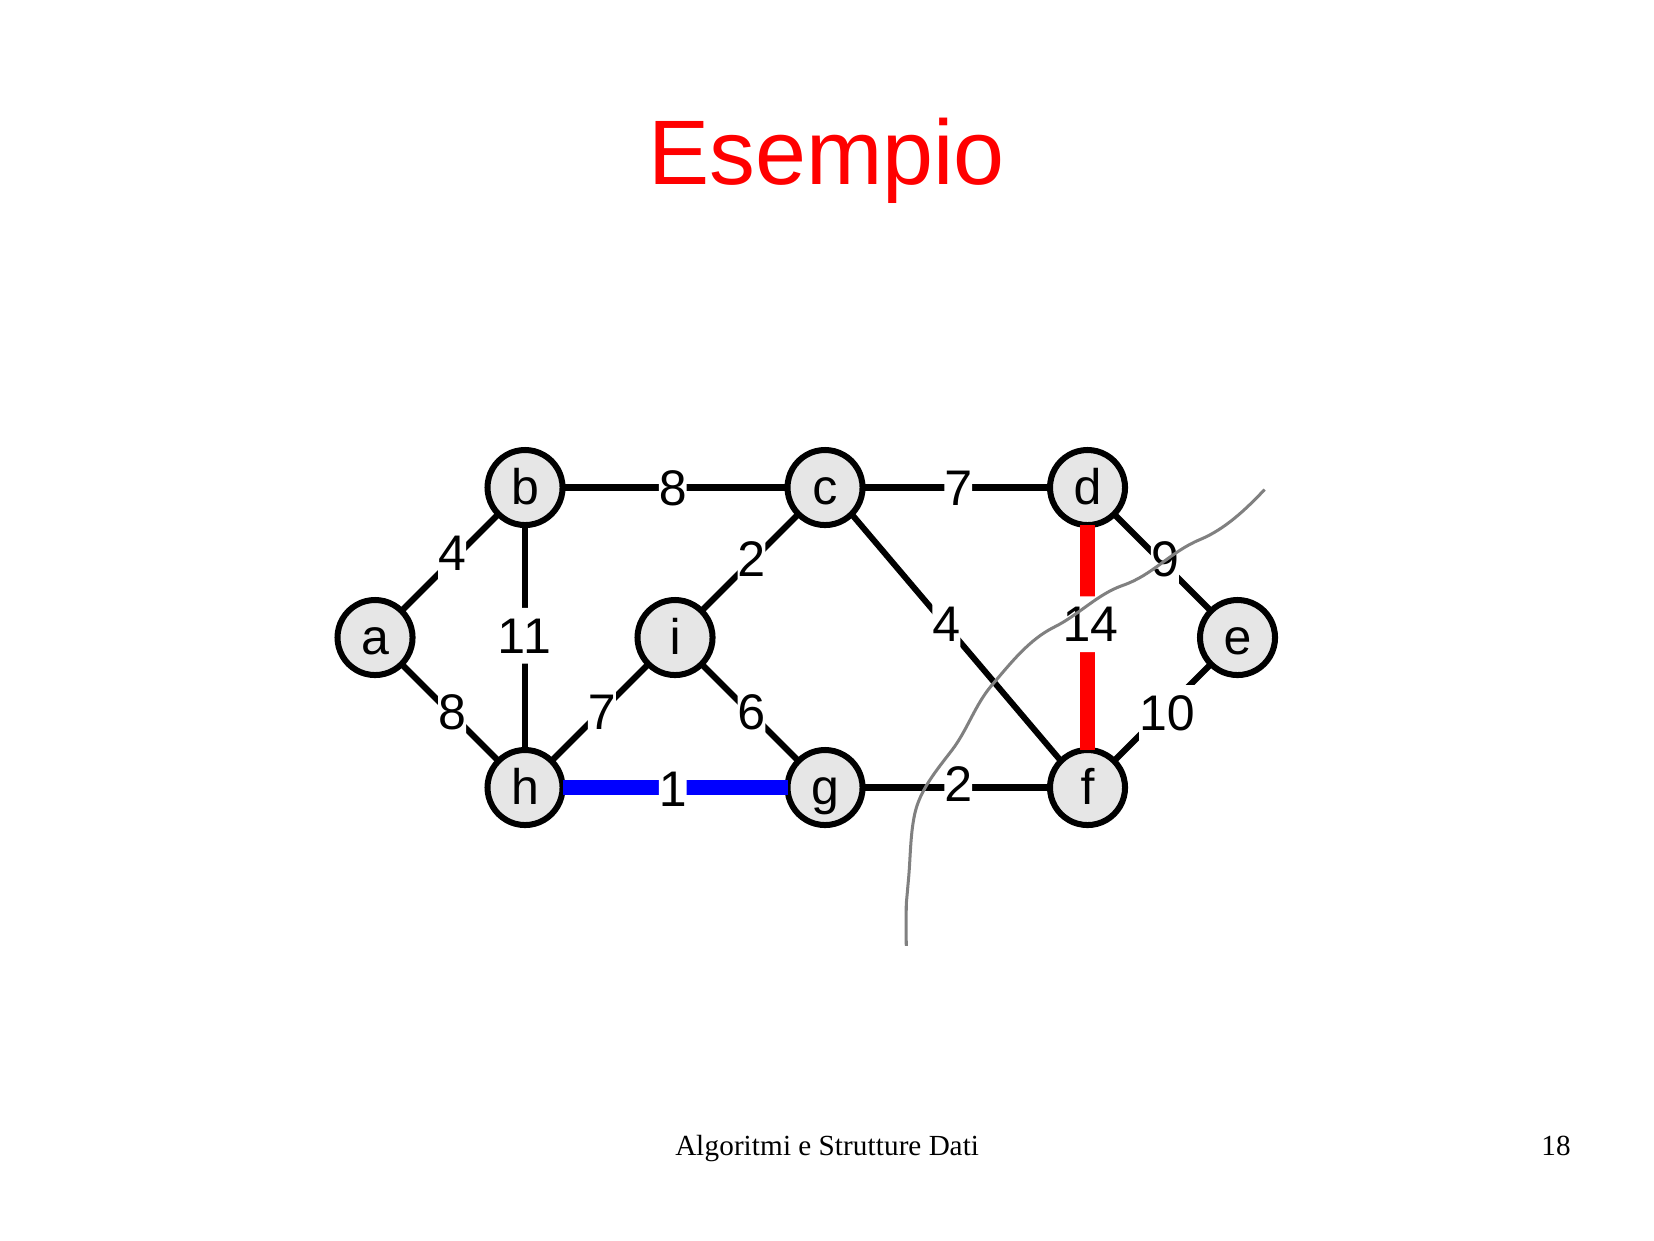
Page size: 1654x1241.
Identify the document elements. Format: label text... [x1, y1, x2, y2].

text_box 2 [737, 531, 766, 588]
text_box 2 [944, 756, 973, 812]
text_box i [637, 600, 713, 676]
text_box 14 [1062, 596, 1119, 653]
text_box c [787, 450, 863, 526]
text_box a [337, 600, 413, 676]
text_box h [487, 750, 563, 826]
text_box 8 [658, 460, 687, 516]
text_box 8 [438, 684, 467, 741]
text_box 7 [944, 460, 973, 517]
text_box 10 [1139, 685, 1195, 741]
text_box b [487, 450, 563, 525]
text_box f [1050, 750, 1126, 826]
text_box 9 [1150, 531, 1179, 568]
text_box 11 [497, 607, 557, 664]
text_box 7 [587, 684, 616, 741]
text_box 6 [737, 684, 766, 741]
text_box d [1050, 450, 1126, 525]
text_box 14 [1062, 596, 1097, 620]
text_box 9 [1150, 554, 1179, 588]
title Esempio [82, 49, 1571, 257]
text_box g [788, 750, 863, 826]
text_box 4 [932, 596, 961, 653]
text_box e [1200, 600, 1276, 676]
text_box 4 [438, 525, 467, 581]
text_box 1 [658, 761, 687, 818]
